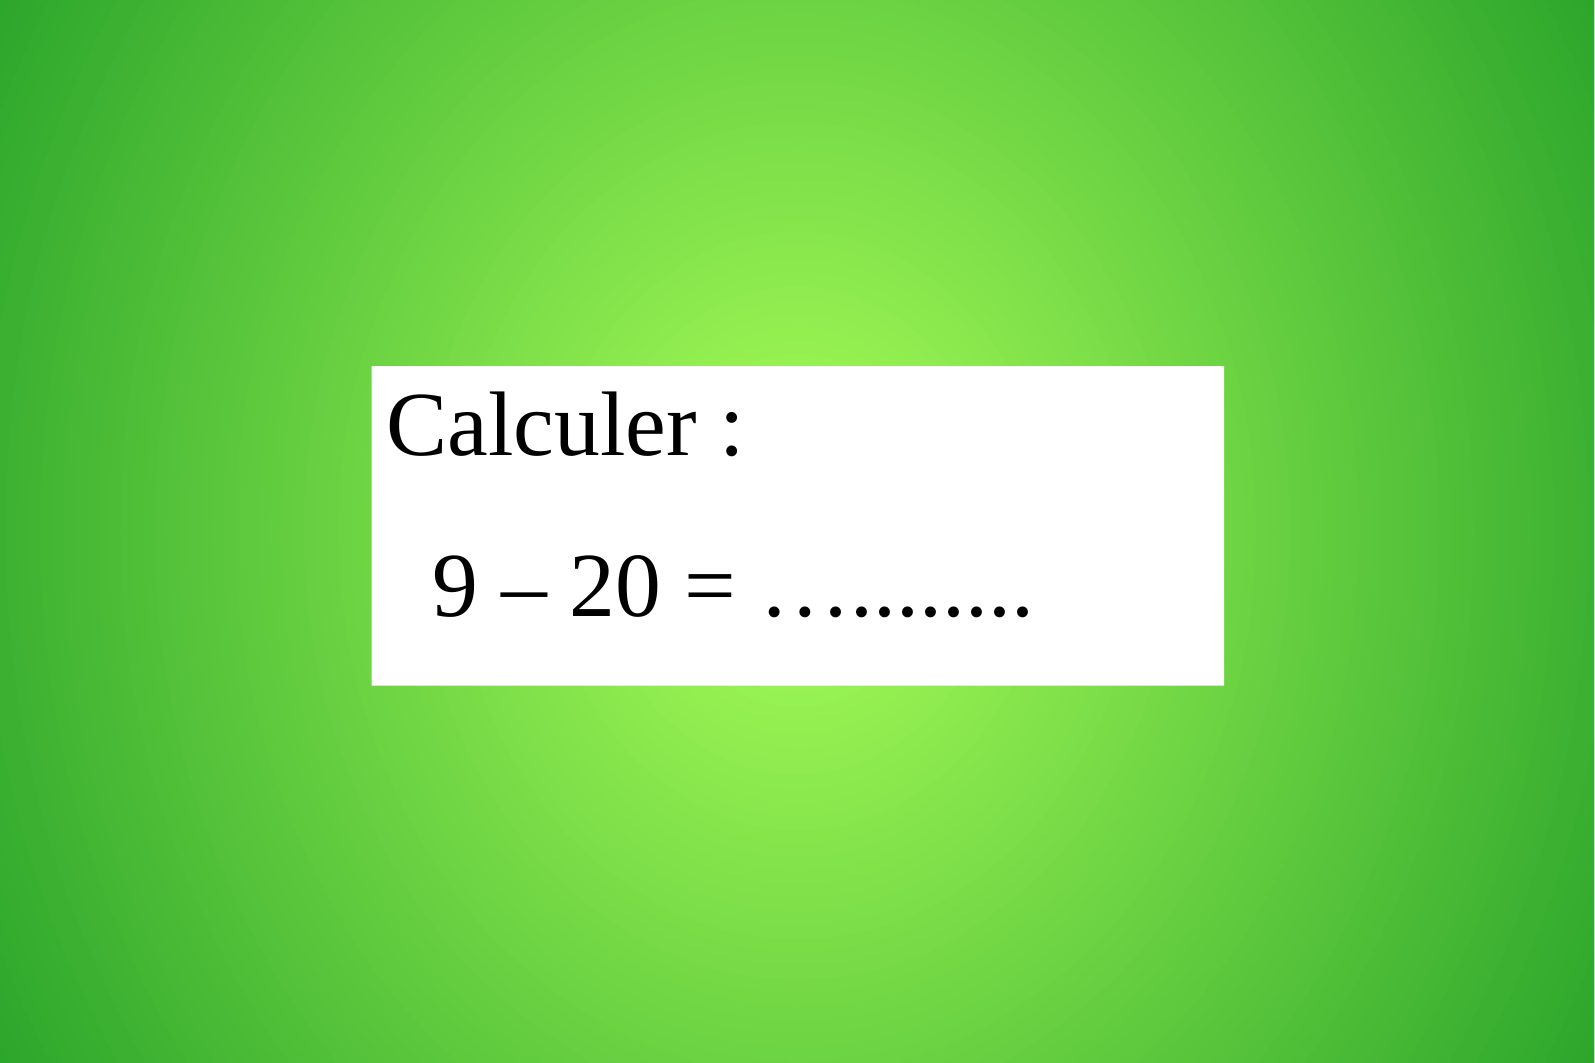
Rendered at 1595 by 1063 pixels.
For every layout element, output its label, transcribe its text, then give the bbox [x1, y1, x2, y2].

picture [0, 0, 1595, 1063]
text_box Calculer : 9 – 20 = …........ [371, 366, 1225, 686]
